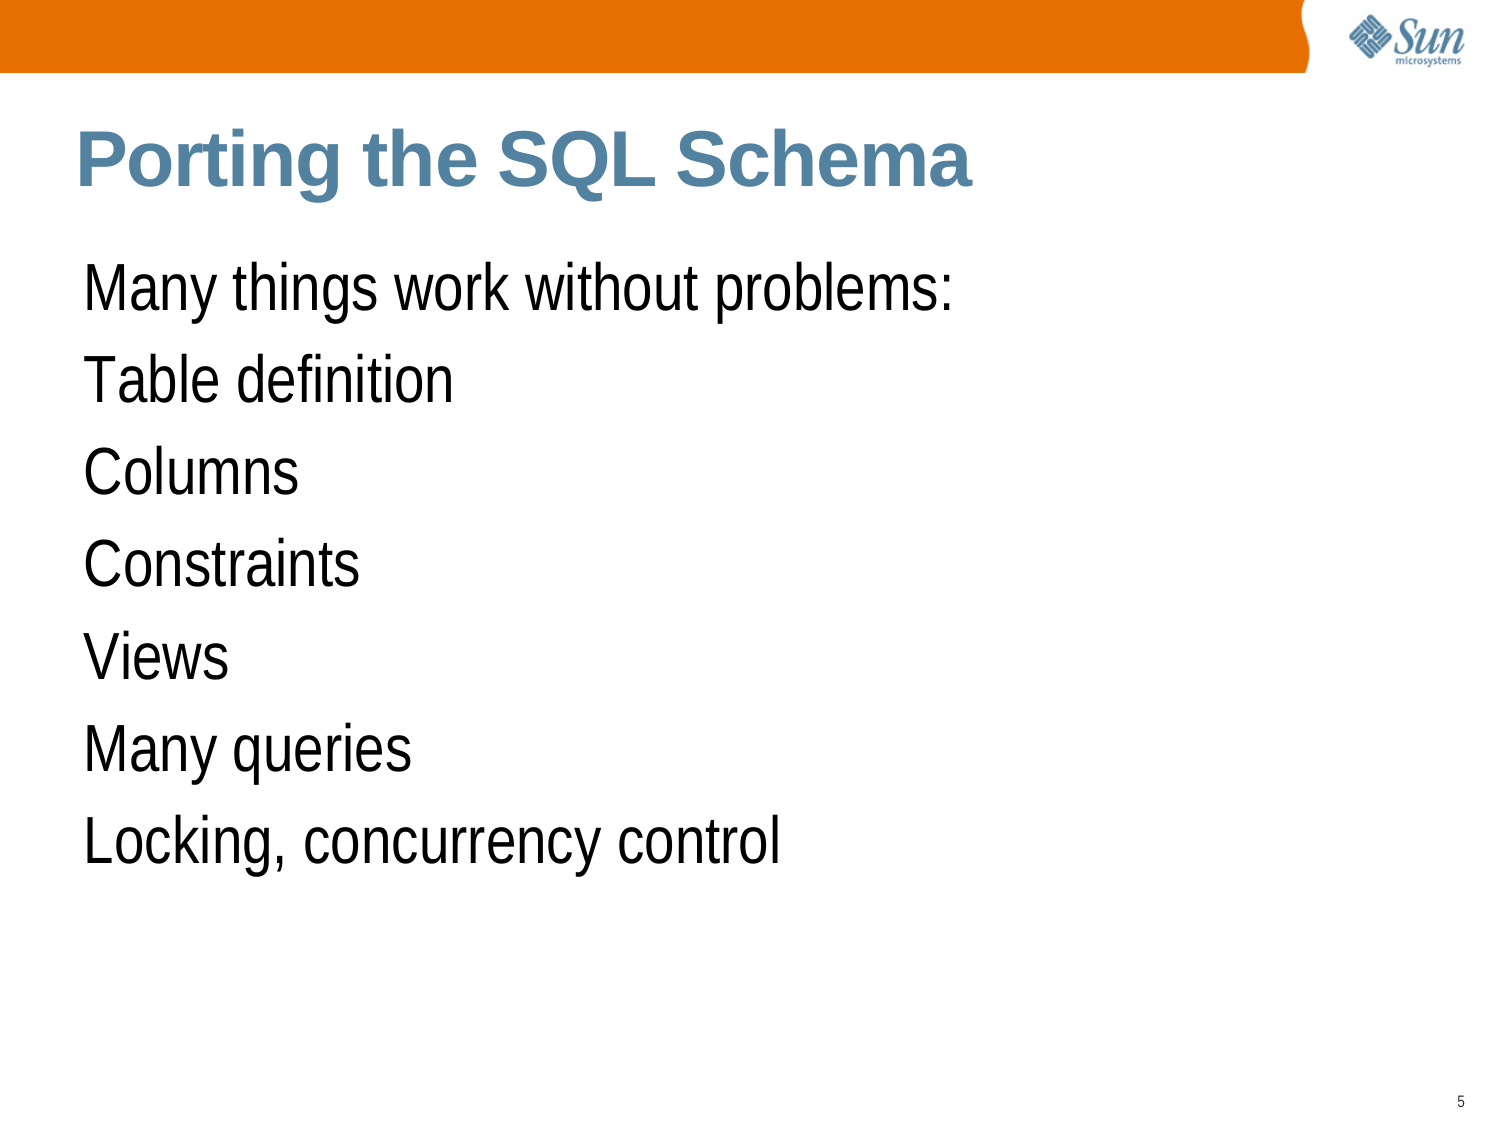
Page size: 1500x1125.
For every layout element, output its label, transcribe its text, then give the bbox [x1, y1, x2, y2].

picture [0, 0, 1500, 73]
title Porting the SQL Schema [75, 123, 1437, 227]
list Many things work without problems: Table definition Columns Constraints Views Many queries Locking, concurrency control [64, 258, 1401, 1062]
